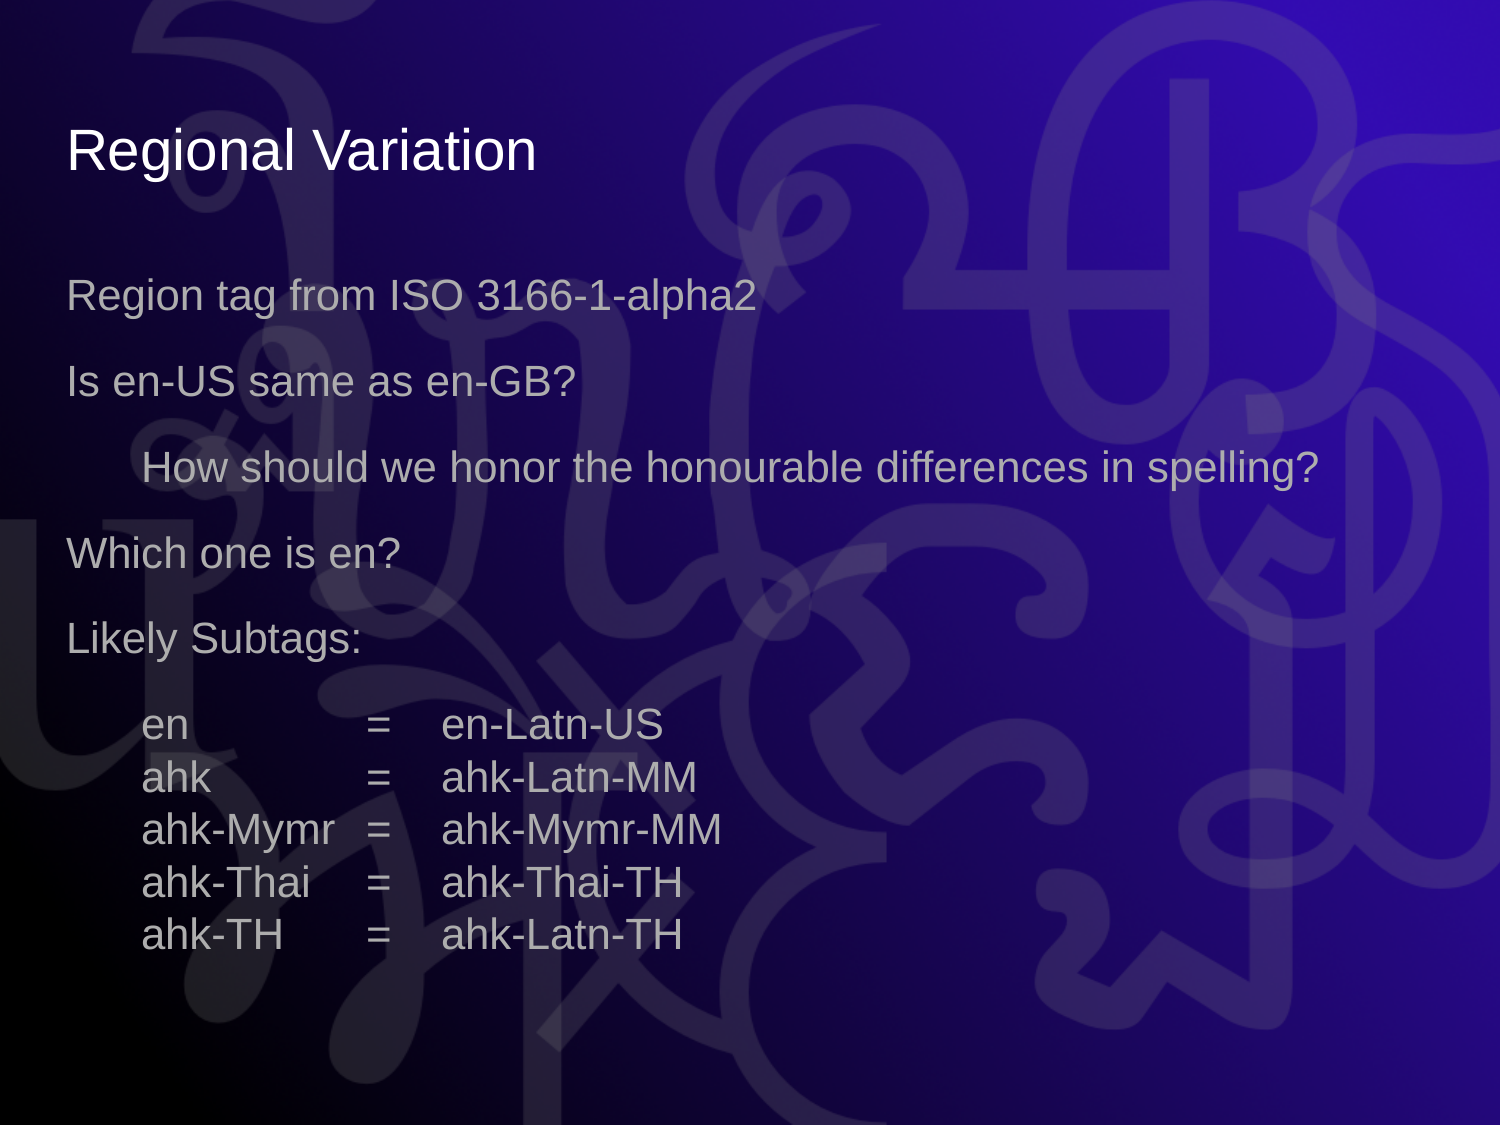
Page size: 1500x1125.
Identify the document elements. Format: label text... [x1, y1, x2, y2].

list Region tag from ISO 3166-1-alpha2 Is en-US same as en-GB? How should we honor the honourable differences in spelling? Which one is en? Likely Subtags: en = en-Latn-US ahk = ahk-Latn-MM ahk-Mymr = ahk-Mymr-MM ahk-Thai = ahk-Thai-TH ahk-TH = ahk-Latn-TH [51, 252, 1449, 1000]
title Regional Variation [51, 97, 1449, 223]
picture [0, 0, 1500, 1125]
